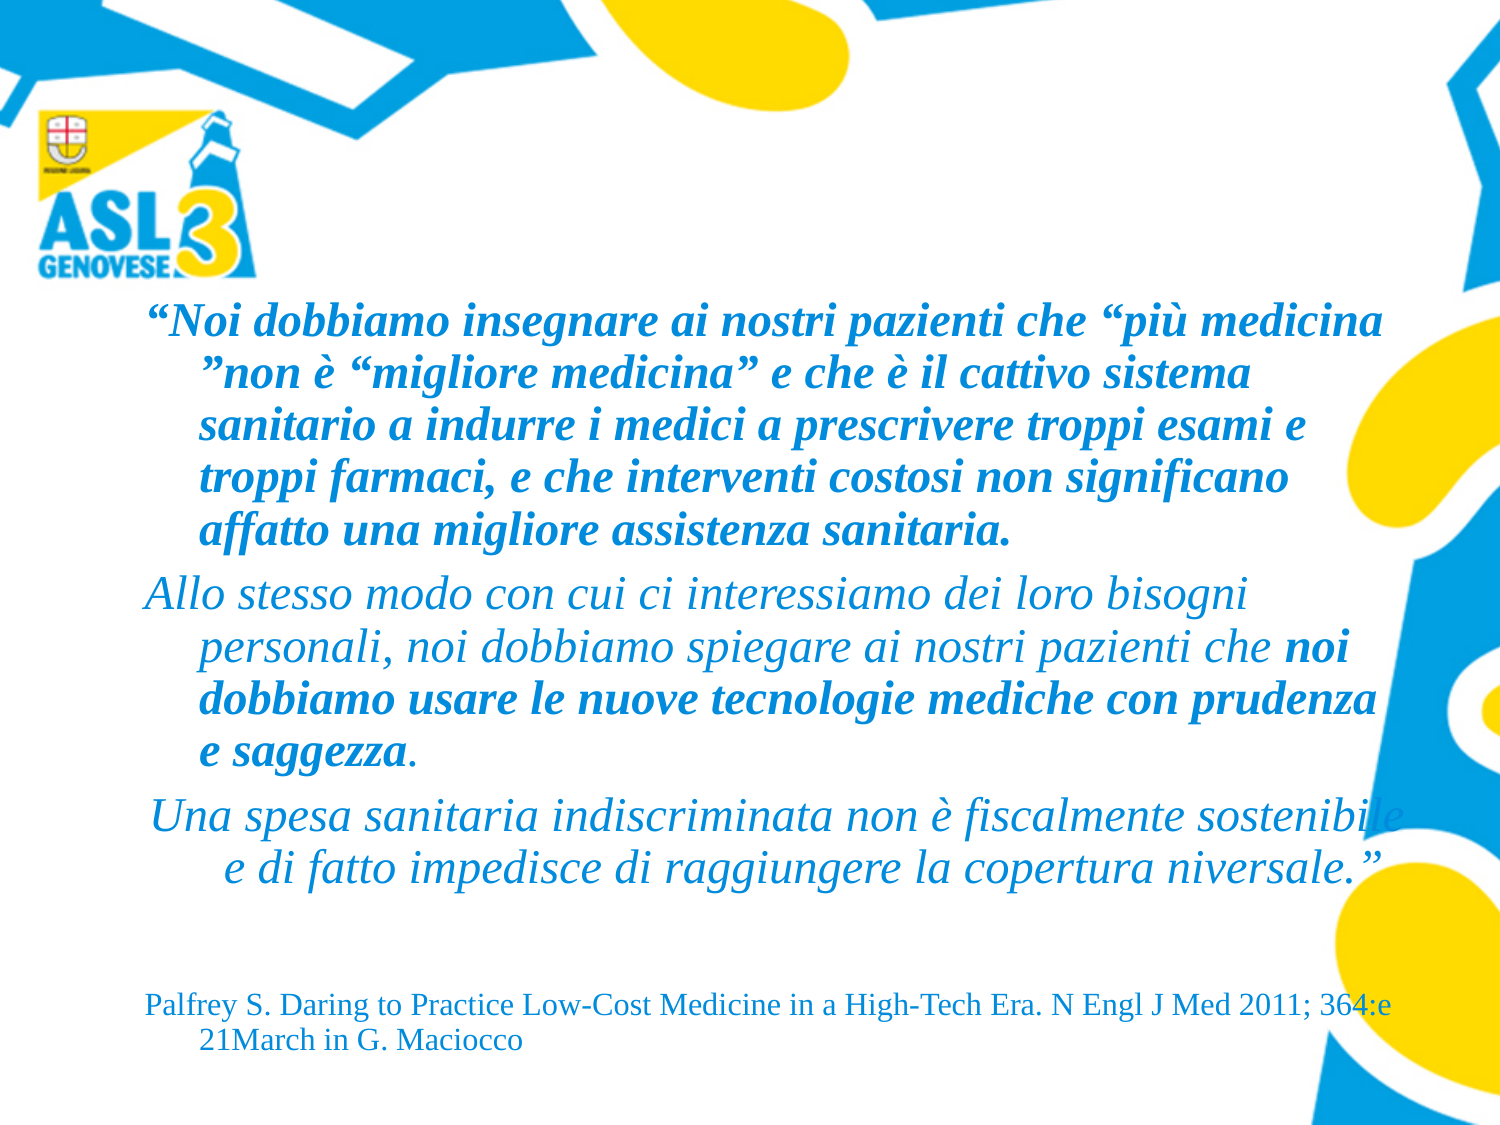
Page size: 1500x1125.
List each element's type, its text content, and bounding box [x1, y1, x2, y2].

list “Noi dobbiamo insegnare ai nostri pazienti che “più medicina ”non è “migliore medicina” e che è il cattivo sistema sanitario a indurre i medici a prescrivere troppi esami e troppi farmaci, e che interventi costosi non significano affatto una migliore assistenza sanitaria. Allo stesso modo con cui ci interessiamo dei loro bisogni personali, noi dobbiamo spiegare ai nostri pazienti che noi dobbiamo usare le nuove tecnologie mediche con prudenza e saggezza. Una spesa sanitaria indiscriminata non è fiscalmente sostenibile e di fatto impedisce di raggiungere la copertura niversale.” Palfrey S. Daring to Practice Low-Cost Medicine in a High-Tech Era. N Engl J Med 2011; 364:e 21March in G. Maciocco [75, 87, 1426, 1125]
